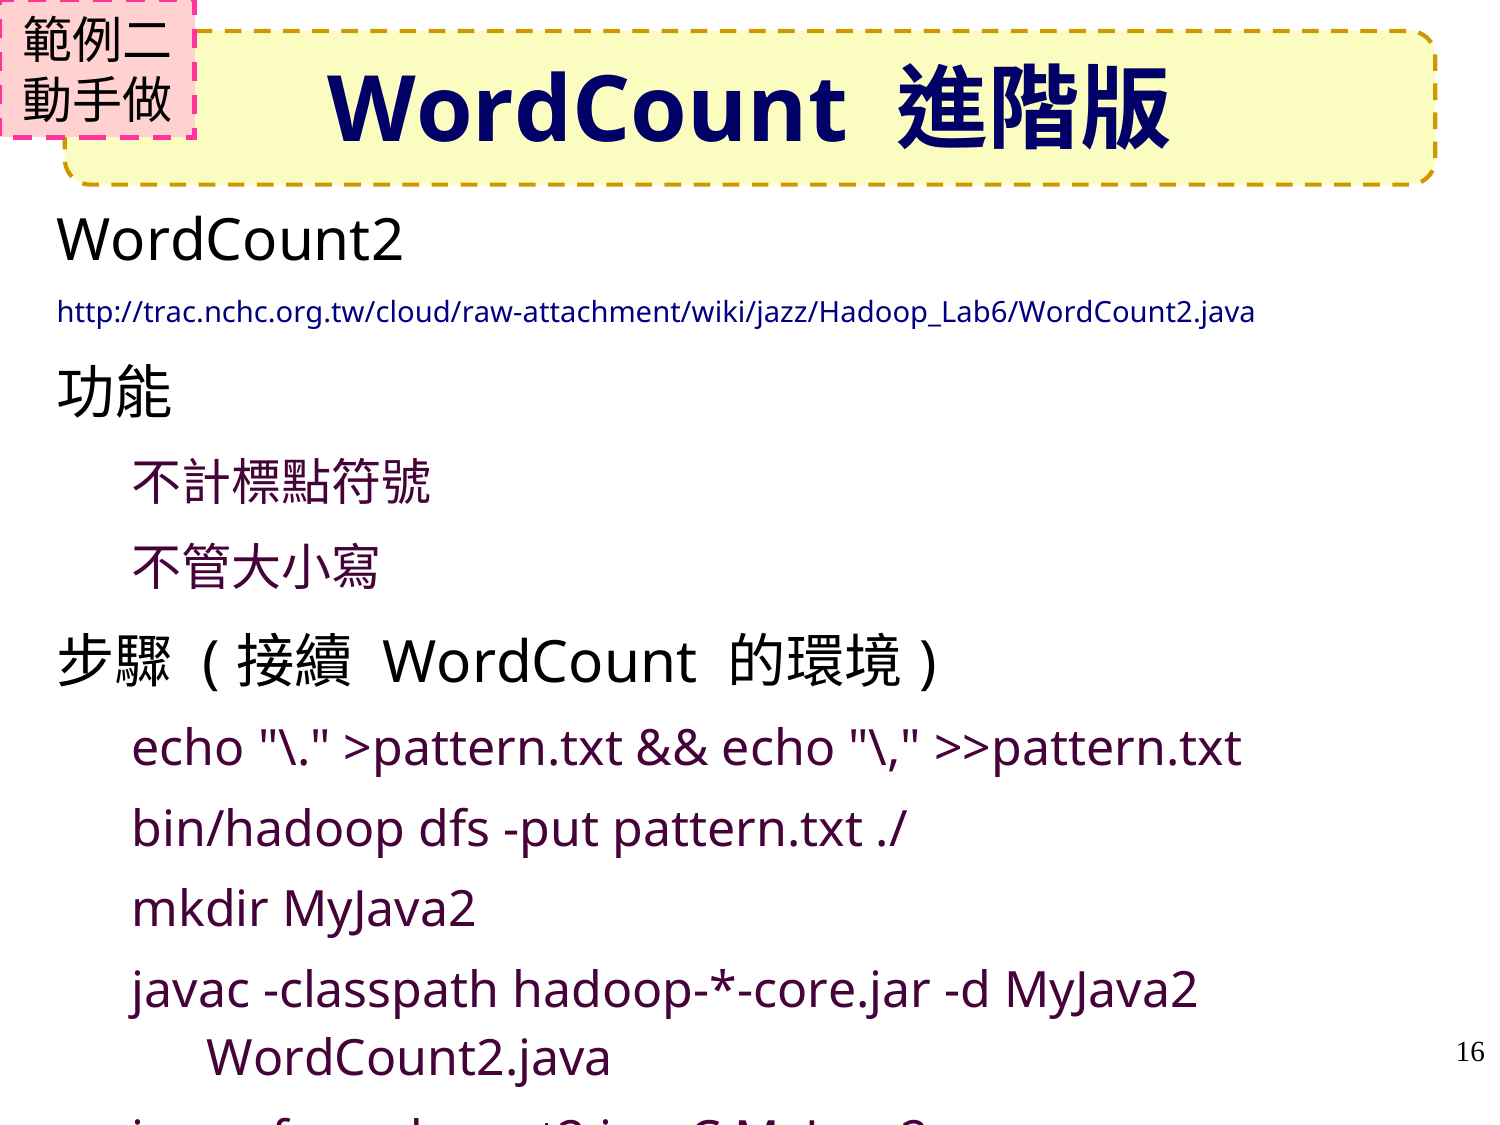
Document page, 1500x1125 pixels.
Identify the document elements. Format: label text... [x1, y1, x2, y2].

text_box <編號> [1324, 1025, 1500, 1101]
title WordCount 進階版 [112, 30, 1388, 173]
text_box 範例二 動手做 [0, 0, 195, 138]
list WordCount2 http://trac.nchc.org.tw/cloud/raw-attachment/wiki/jazz/Hadoop_Lab6/WordCount2.java 功能 不計標點符號 不管大小寫 步驟 (接續 WordCount 的環境) echo "\." >pattern.txt && echo "\," >>pattern.txt bin/hadoop dfs -put pattern.txt ./ mkdir MyJava2 javac -classpath hadoop-*-core.jar -d MyJava2 WordCount2.java jar -cvf wordcount2.jar -C MyJava2 . [41, 190, 1447, 1062]
